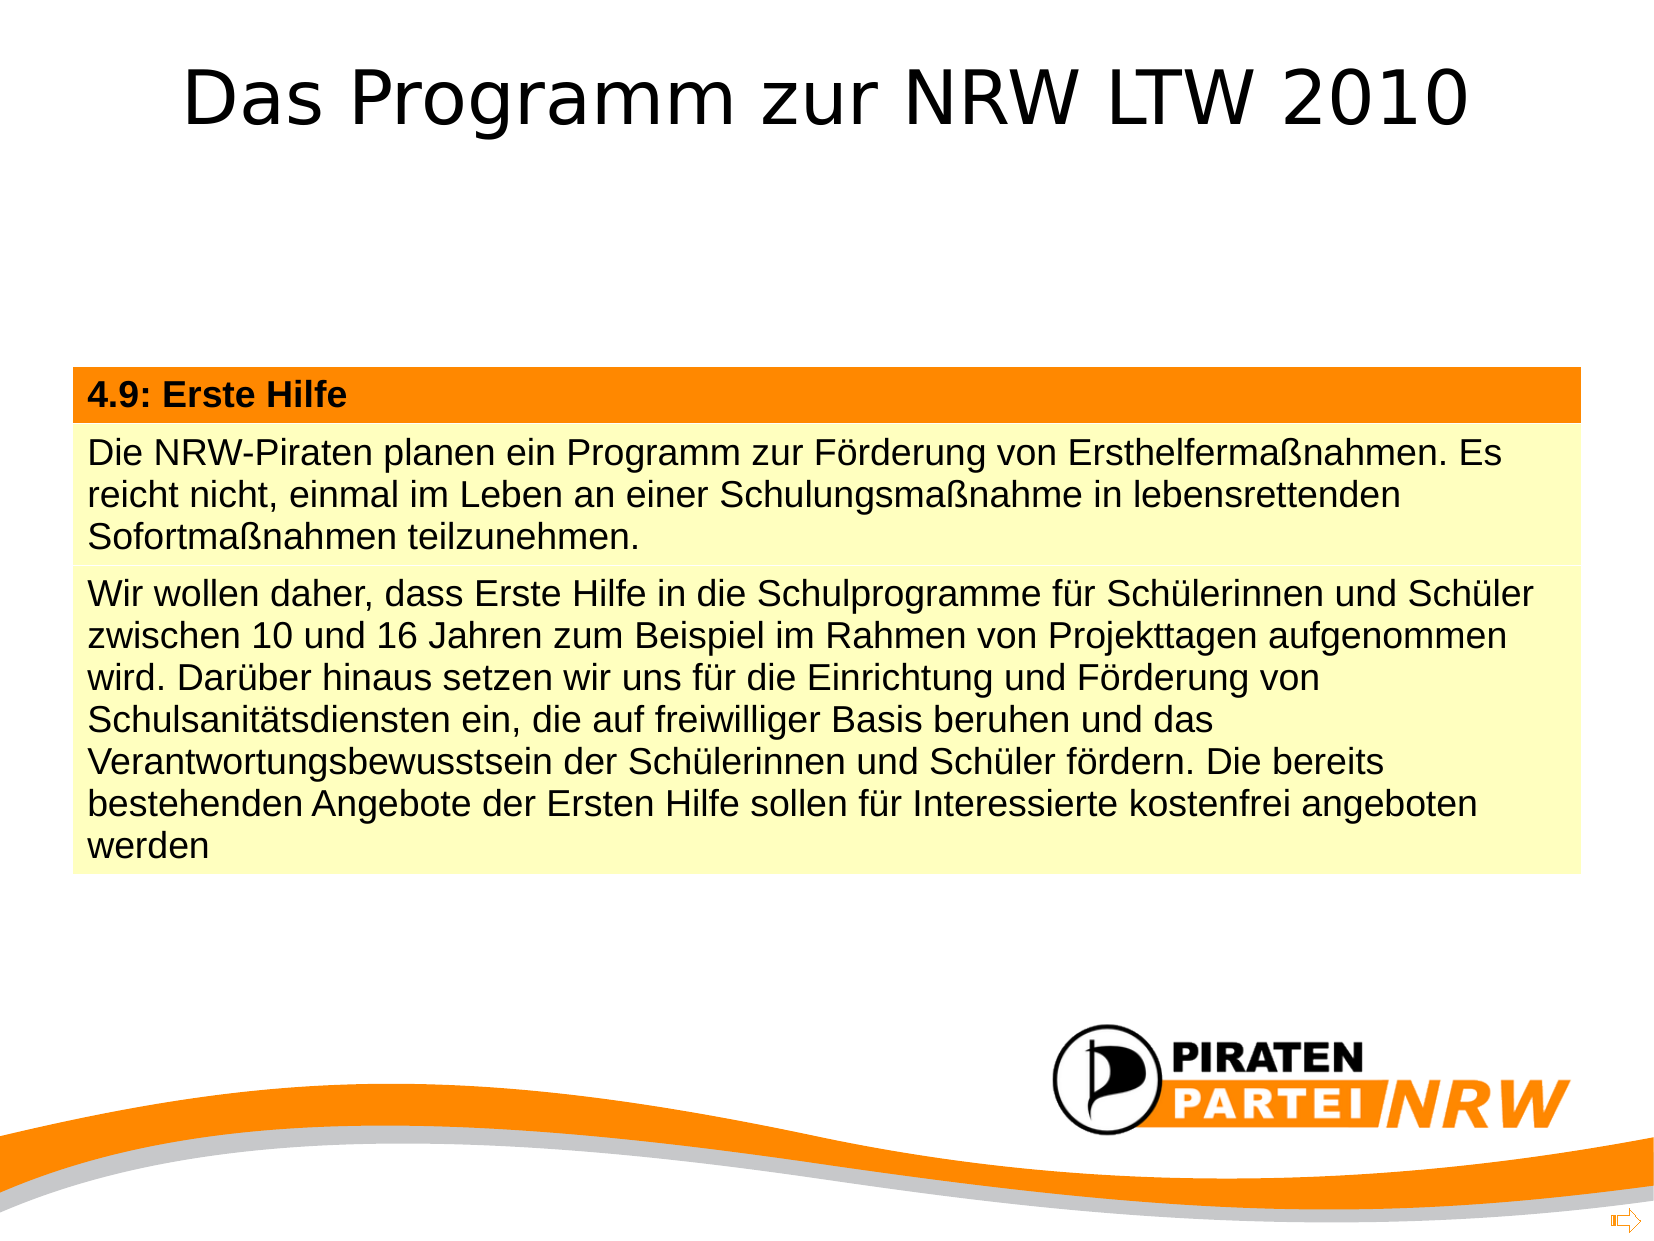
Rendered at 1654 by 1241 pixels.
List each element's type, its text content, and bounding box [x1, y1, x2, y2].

table_header 4.9: Erste Hilfe [73, 367, 1581, 423]
title Das Programm zur NRW LTW 2010 [82, 54, 1571, 143]
table_cell Wir wollen daher, dass Erste Hilfe in die Schulprogramme für Schülerinnen und Schüler zwischen 10 und 16 Jahren zum Beispiel im Rahmen von Projekttagen aufgenommen wird. Darüber hinaus setzen wir uns für die Einrichtung und Förderung von Schulsanitätsdiensten ein, die auf freiwilliger Basis beruhen und das Verantwortungsbewusstsein der Schülerinnen und Schüler fördern. Die bereits bestehenden Angebote der Ersten Hilfe sollen für Interessierte kostenfrei angeboten werden [73, 566, 1581, 874]
table_cell Die NRW-Piraten planen ein Programm zur Förderung von Ersthelfermaßnahmen. Es reicht nicht, einmal im Leben an einer Schulungsmaßnahme in lebensrettenden Sofortmaßnahmen teilzunehmen. [73, 424, 1581, 565]
picture [1045, 1021, 1579, 1140]
